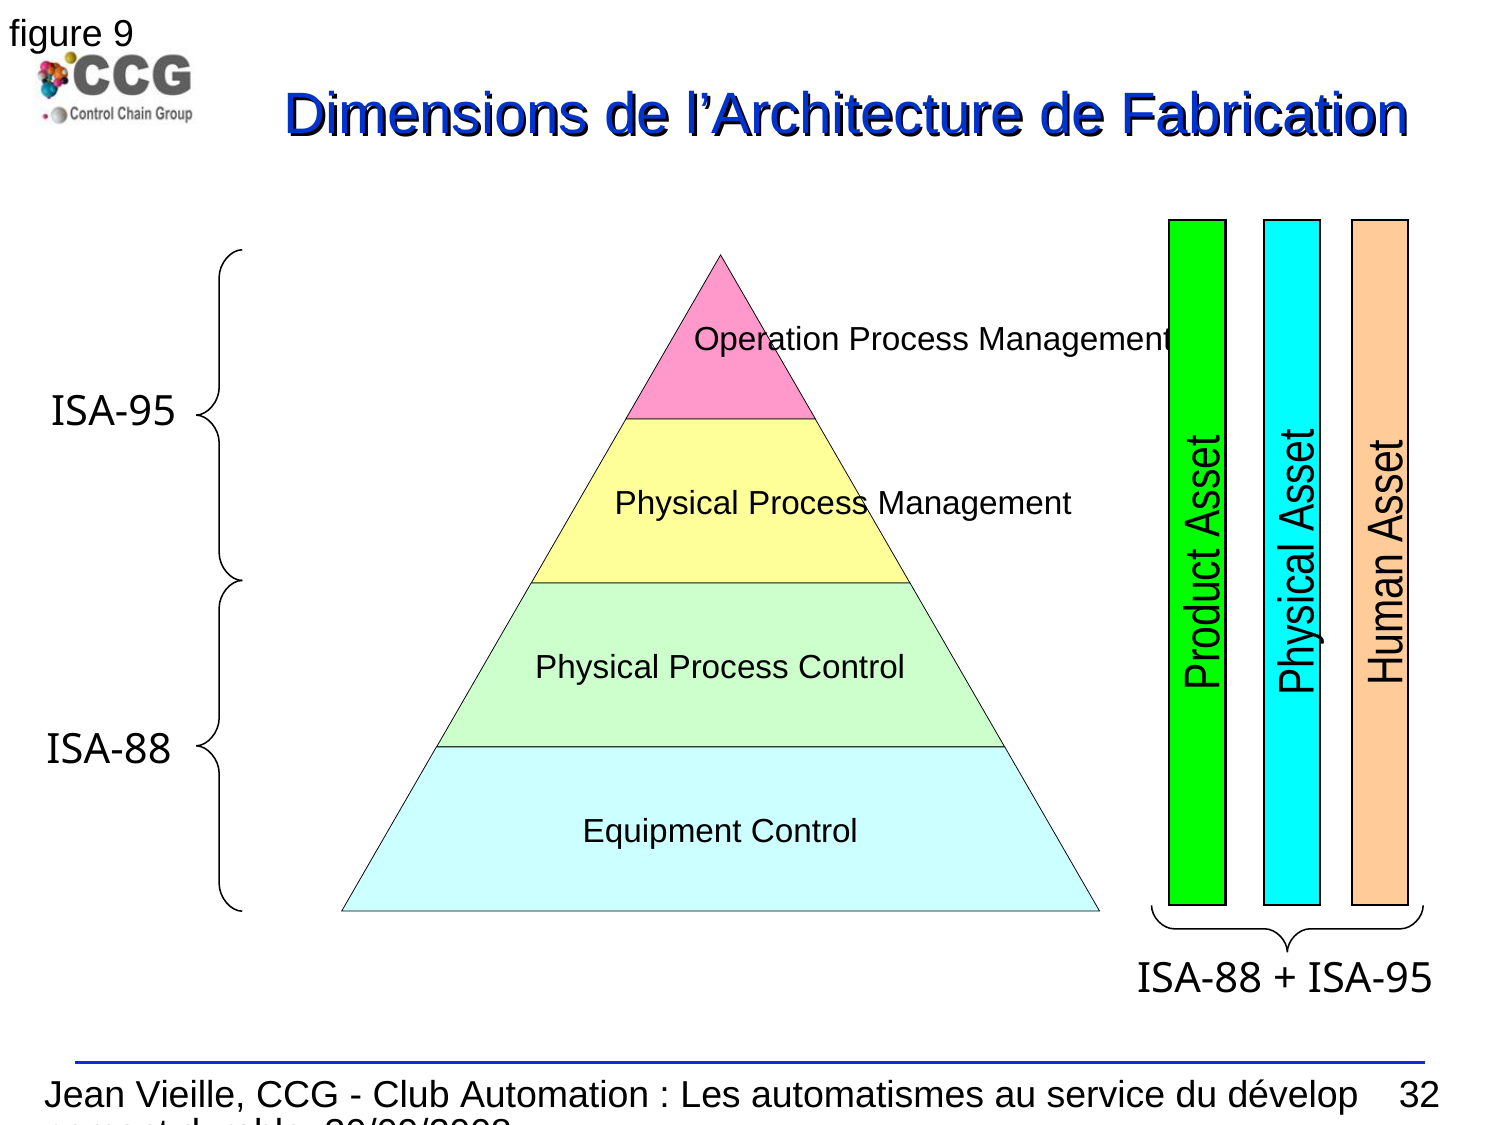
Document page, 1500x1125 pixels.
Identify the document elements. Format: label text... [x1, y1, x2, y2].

text_box Physical Process Control [437, 582, 1005, 746]
text_box ISA-88 [46, 714, 187, 780]
text_box Physical Process Management [531, 418, 910, 582]
text_box ISA-88 + ISA-95 [1137, 942, 1449, 1009]
title Dimensions de l’Architecture de Fabrication [236, 45, 1426, 176]
text_box Physical Asset [1263, 220, 1320, 905]
text_box figure 9 [0, 1, 149, 62]
text_box Equipment Control [341, 746, 1100, 912]
picture [35, 48, 195, 129]
text_box Operation Process Management [626, 254, 815, 418]
text_box Human Asset [1352, 220, 1409, 905]
text_box Product Asset [1169, 220, 1226, 905]
text_box ISA-95 [50, 375, 192, 442]
